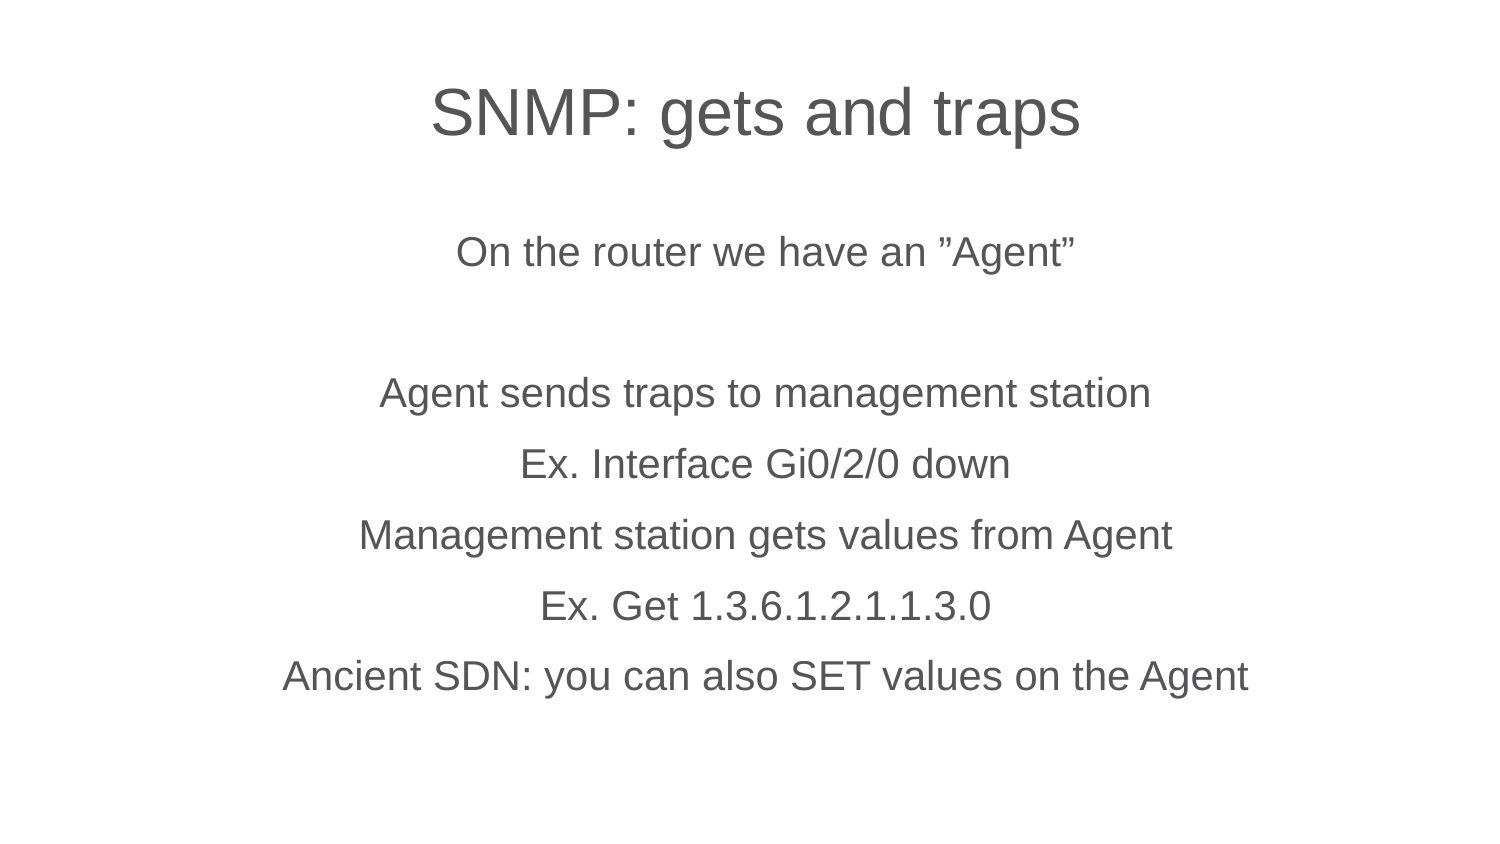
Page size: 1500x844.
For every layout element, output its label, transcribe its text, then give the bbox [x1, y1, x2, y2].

title SNMP: gets and traps [71, 55, 1441, 177]
list On the router we have an ”Agent” Agent sends traps to management station Ex. Interface Gi0/2/0 down Management station gets values from Agent Ex. Get 1.3.6.1.2.1.1.3.0 Ancient SDN: you can also SET values on the Agent [71, 221, 1441, 741]
